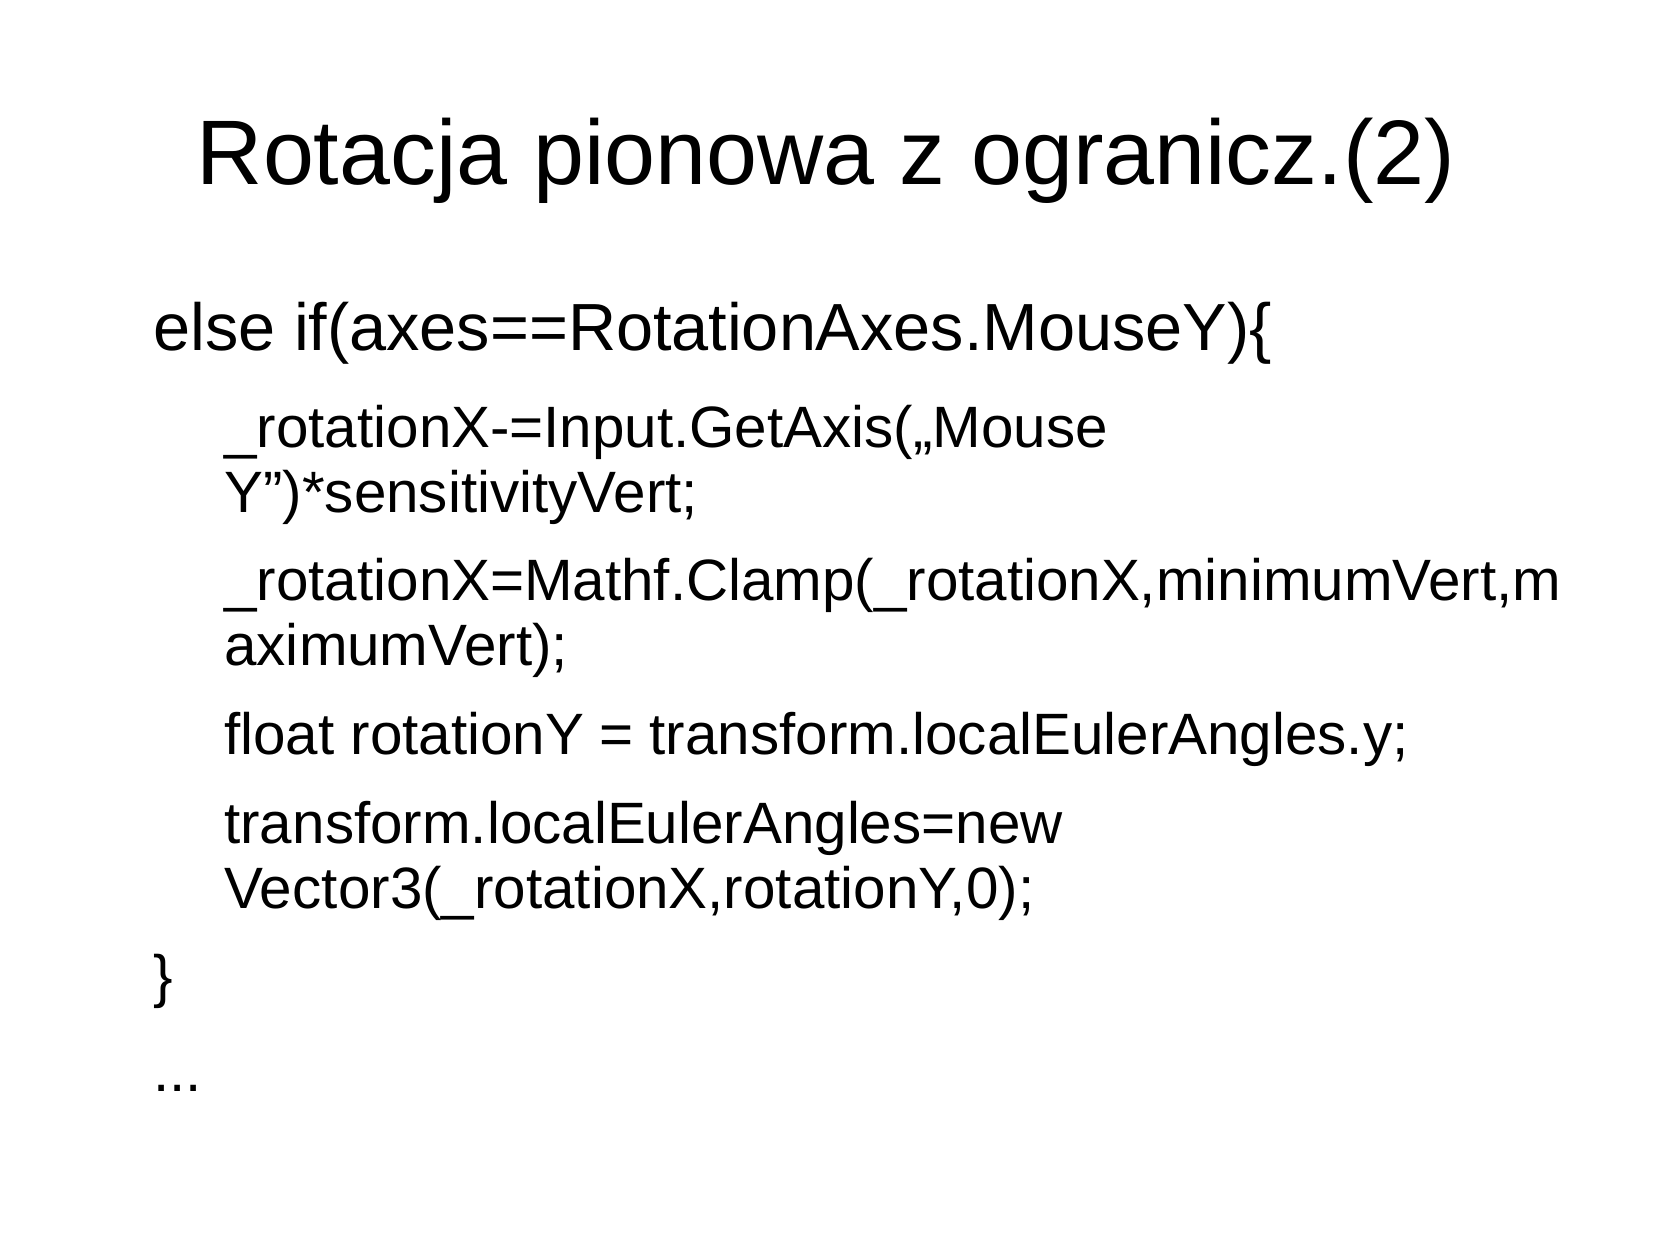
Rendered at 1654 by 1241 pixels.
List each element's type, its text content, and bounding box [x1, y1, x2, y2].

list else if(axes==RotationAxes.MouseY){ _rotationX-=Input.GetAxis(„Mouse Y”)*sensitivityVert; _rotationX=Mathf.Clamp(_rotationX,minimumVert,maximumVert); float rotationY = transform.localEulerAngles.y; transform.localEulerAngles=new Vector3(_rotationX,rotationY,0); } ... [82, 290, 1571, 1104]
title Rotacja pionowa z ogranicz.(2) [82, 49, 1571, 257]
